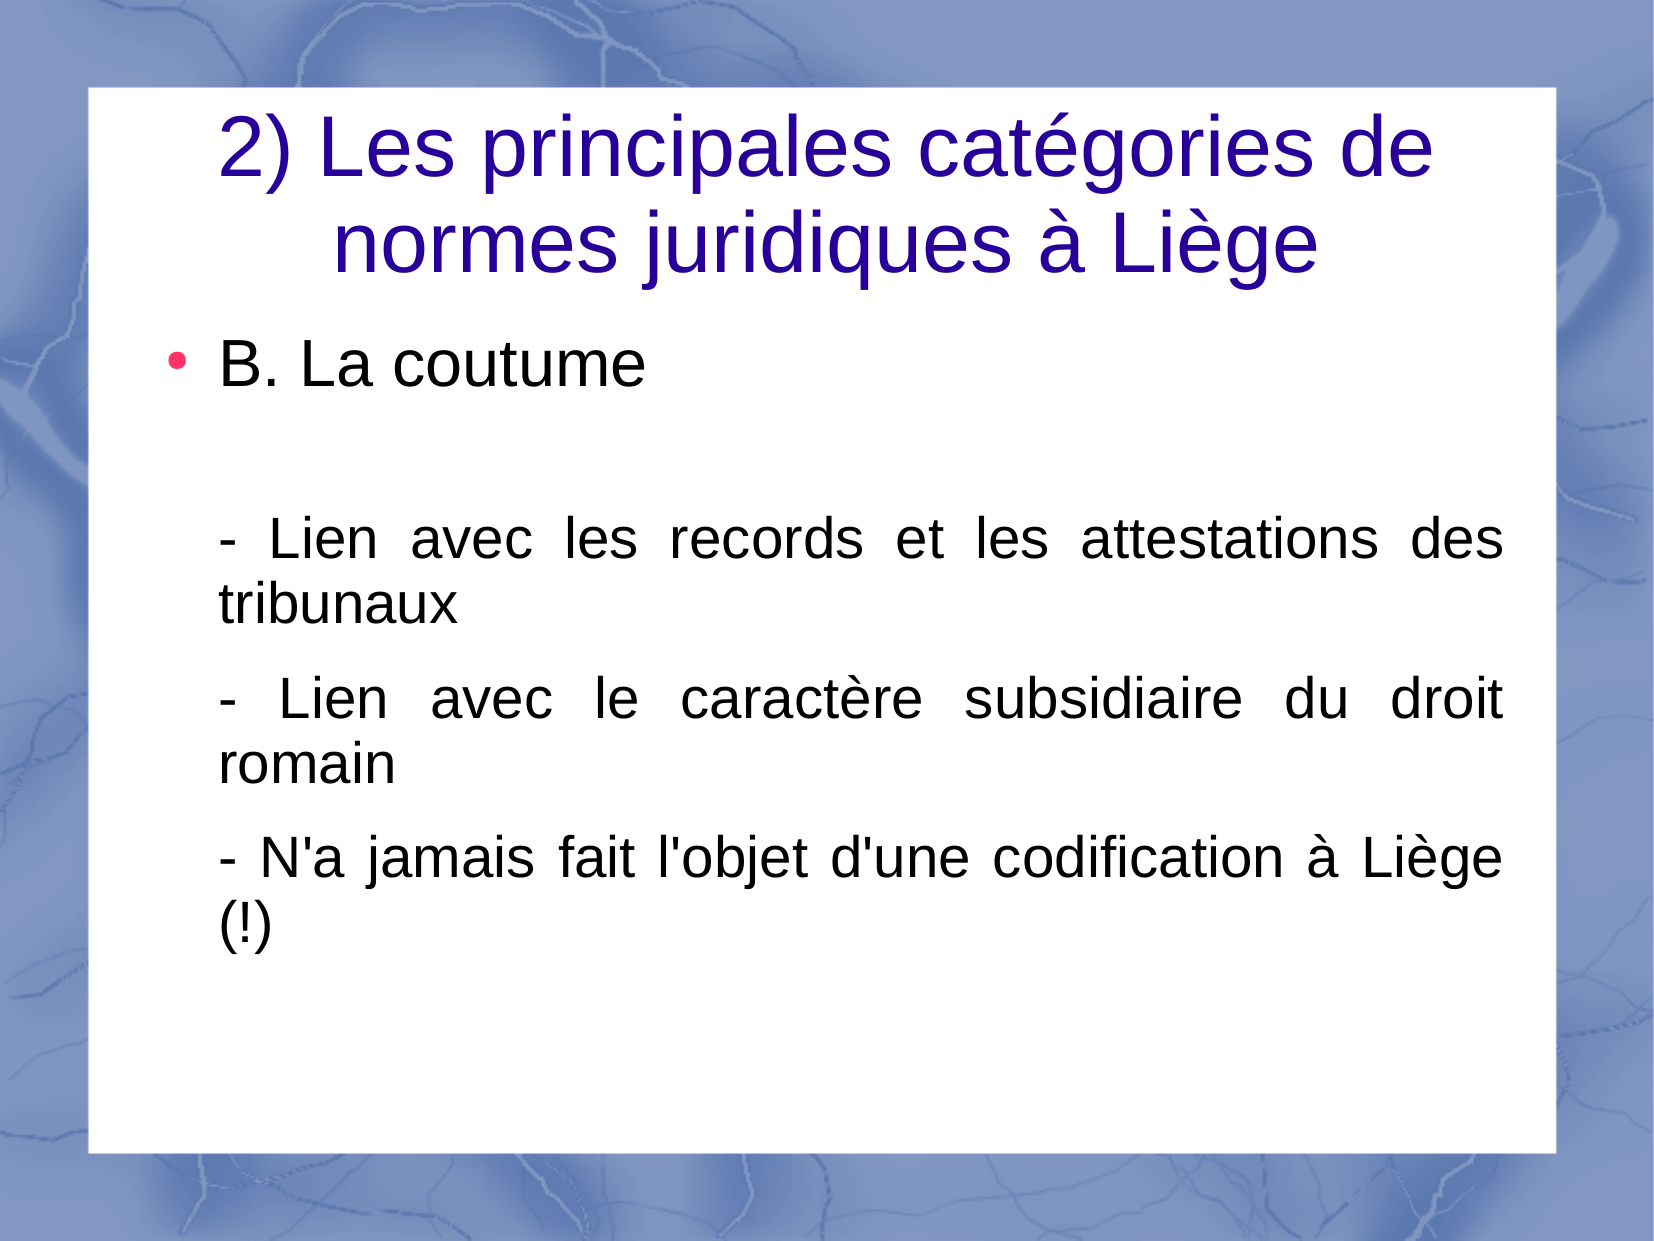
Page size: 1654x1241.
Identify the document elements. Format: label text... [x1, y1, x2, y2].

picture [0, 0, 1654, 1241]
list B. La coutume - Lien avec les records et les attestations des tribunaux - Lien avec le caractère subsidiaire du droit romain - N'a jamais fait l'objet d'une codification à Liège (!) [147, 325, 1506, 1045]
title 2) Les principales catégories de normes juridiques à Liège [118, 90, 1536, 298]
